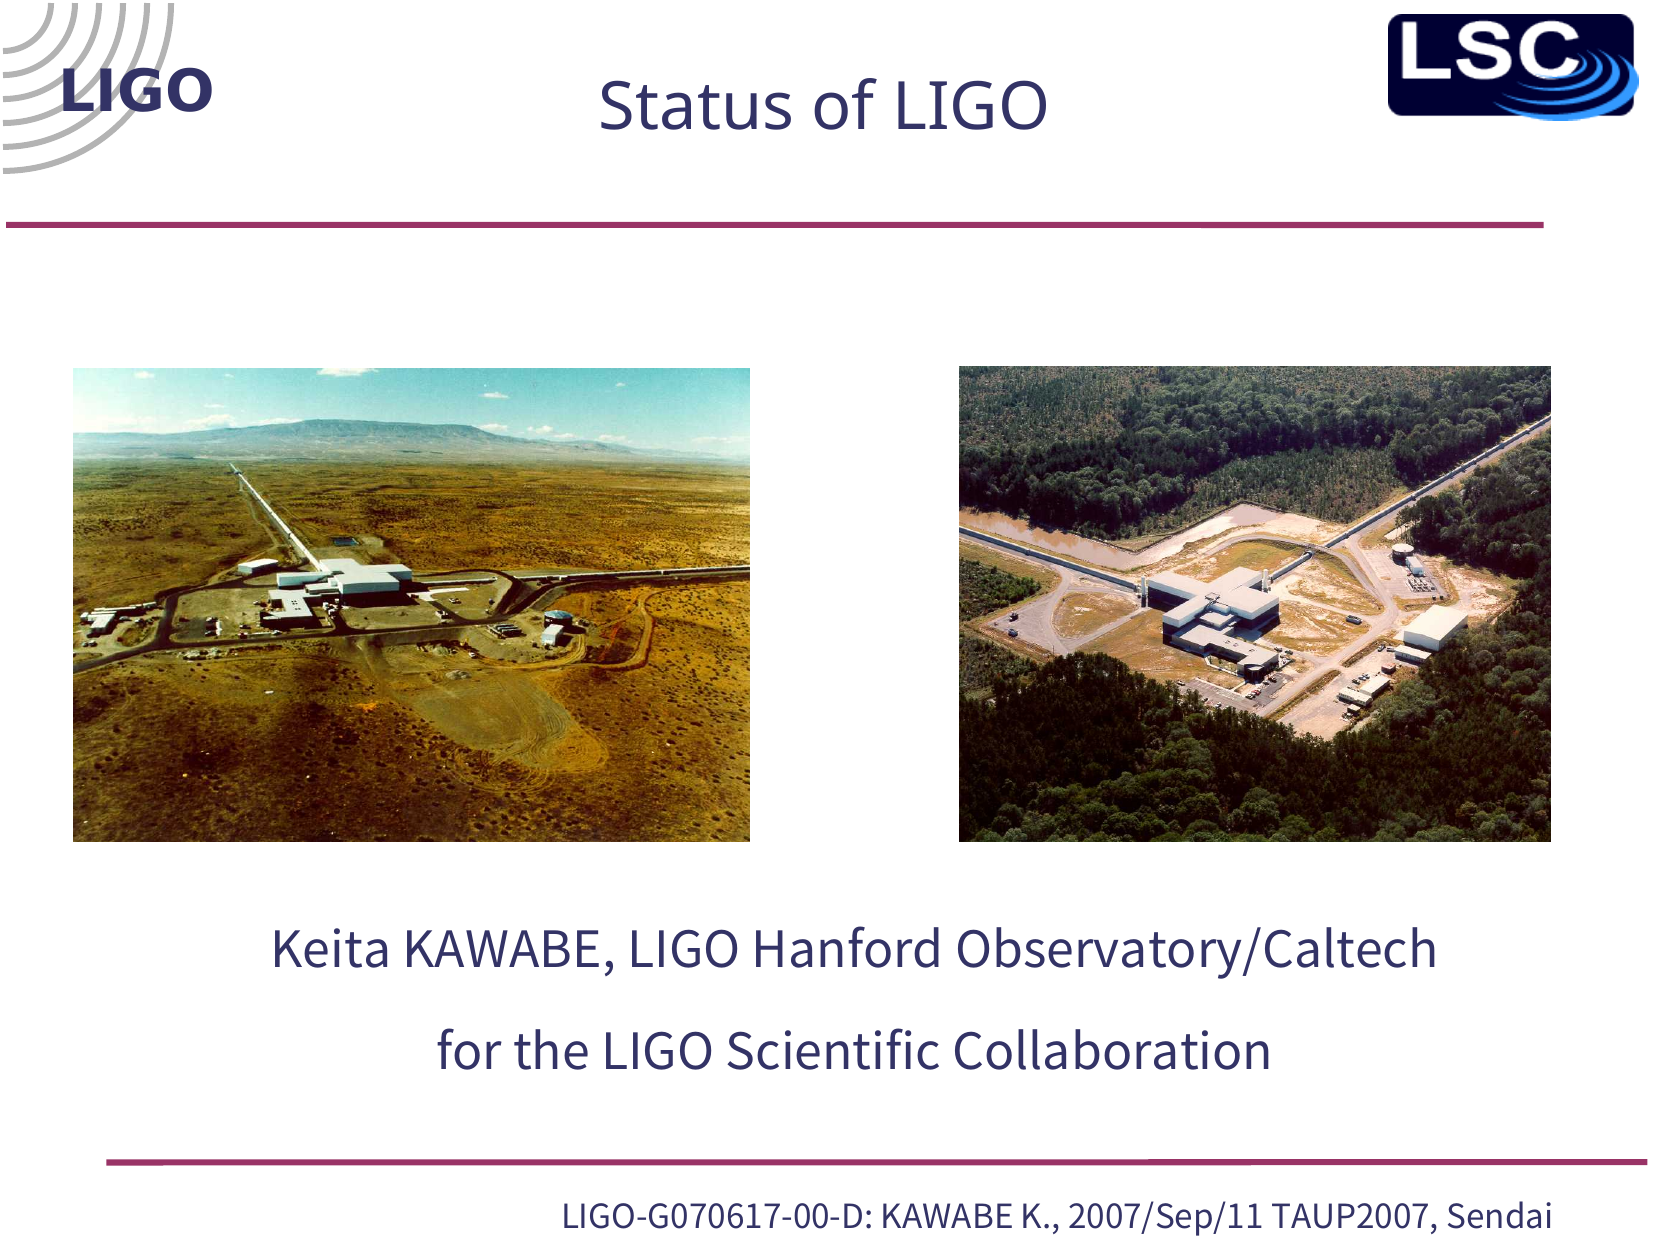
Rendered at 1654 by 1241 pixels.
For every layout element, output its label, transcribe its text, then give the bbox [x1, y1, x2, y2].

title Status of LIGO [187, 0, 1463, 208]
picture [73, 368, 750, 842]
subtitle Keita KAWABE, LIGO Hanford Observatory/Caltech for the LIGO Scientific Collaboration [159, 856, 1551, 1137]
picture [959, 366, 1551, 842]
picture [1463, 14, 1639, 121]
